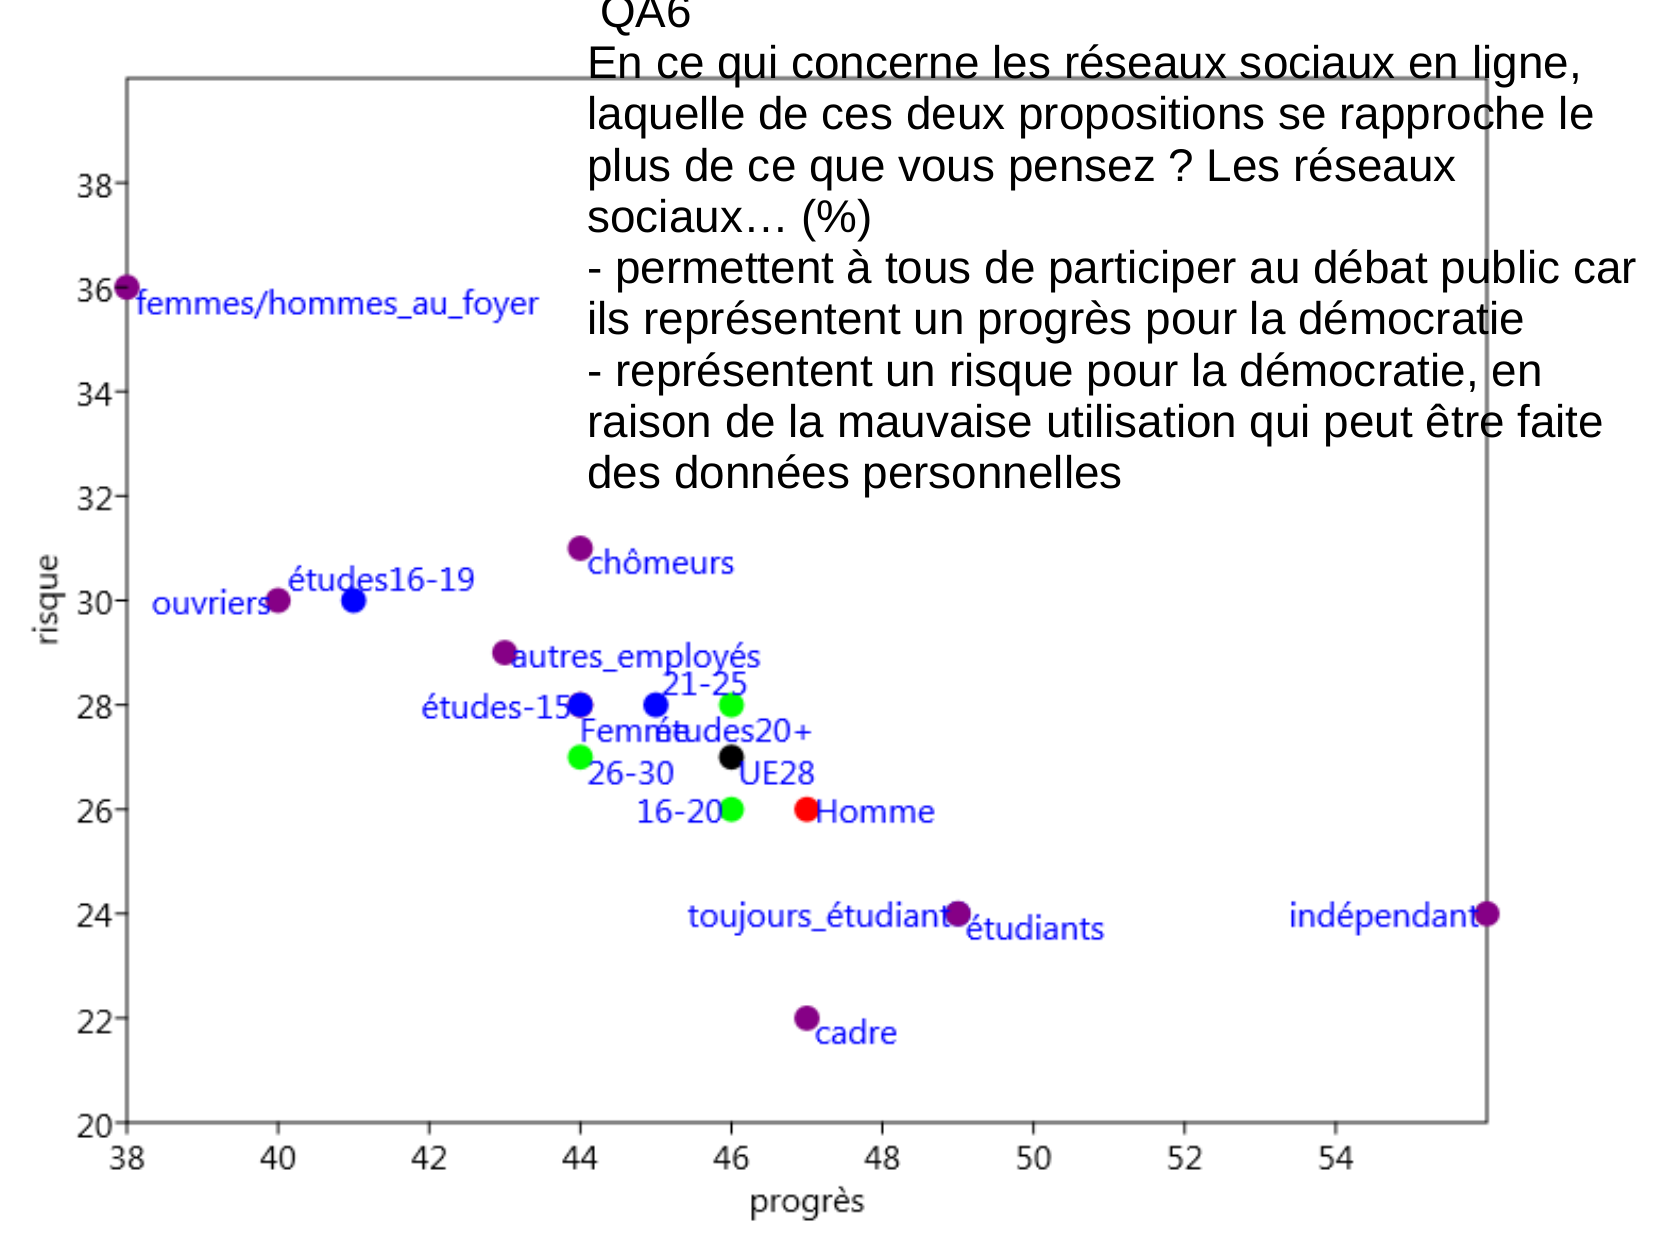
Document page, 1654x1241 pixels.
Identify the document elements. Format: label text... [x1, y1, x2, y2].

picture [0, 0, 1615, 1241]
text_box QA6 En ce qui concerne les réseaux sociaux en ligne, laquelle de ces deux propositions se rapproche le plus de ce que vous pensez ? Les réseaux sociaux… (%) - permettent à tous de participer au débat public car ils représentent un progrès pour la démocratie - représentent un risque pour la démocratie, en raison de la mauvaise utilisation qui peut être faite des données personnelles [572, 0, 1654, 506]
